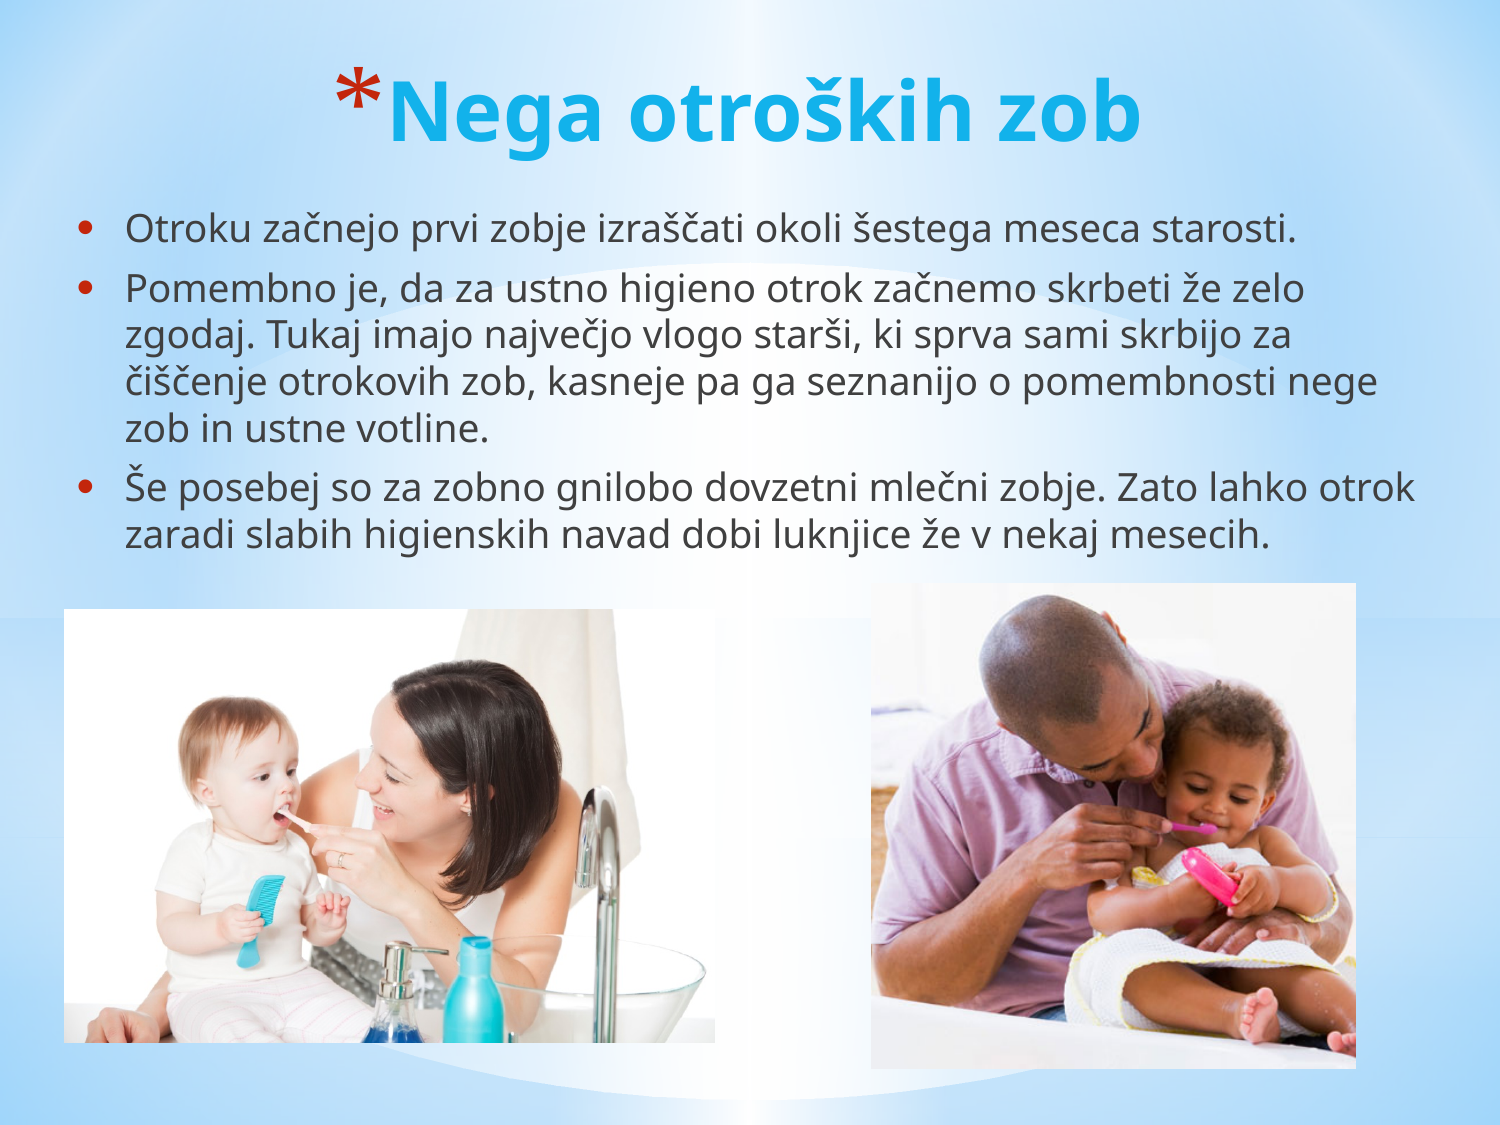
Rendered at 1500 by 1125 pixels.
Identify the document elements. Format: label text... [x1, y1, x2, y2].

picture [64, 609, 715, 1043]
list Otroku začnejo prvi zobje izraščati okoli šestega meseca starosti. Pomembno je, da za ustno higieno otrok začnemo skrbeti že zelo zgodaj. Tukaj imajo največjo vlogo starši, ki sprva sami skrbijo za čiščenje otrokovih zob, kasneje pa ga seznanijo o pomembnosti nege zob in ustne votline. Še posebej so za zobno gnilobo dovzetni mlečni zobje. Zato lahko otrok zaradi slabih higienskih navad dobi luknjice že v nekaj mesecih. [61, 196, 1458, 598]
picture [871, 583, 1356, 1069]
title Nega otroških zob [64, 50, 1413, 196]
